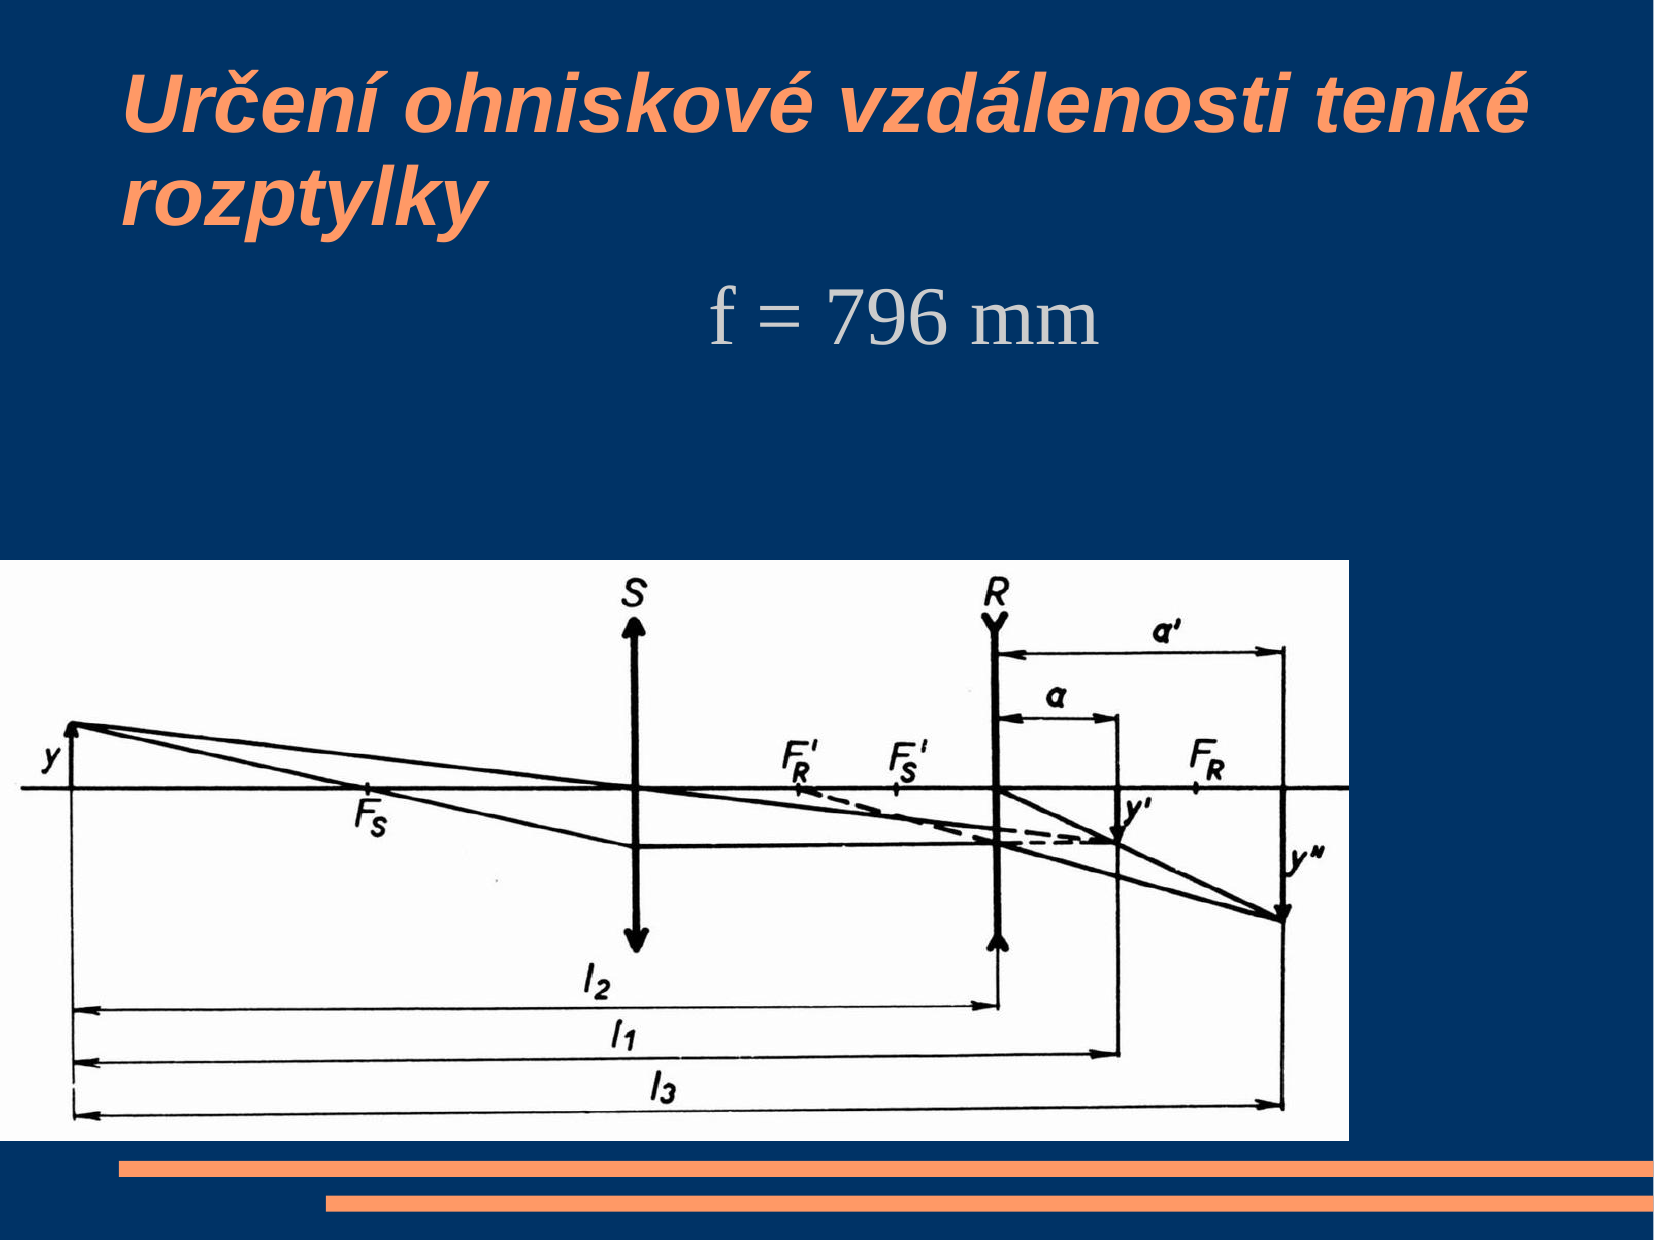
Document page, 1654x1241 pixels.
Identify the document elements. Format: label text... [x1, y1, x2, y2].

title Určení ohniskové vzdálenosti tenké rozptylky [121, 53, 1534, 247]
subtitle f = 796 mm [184, 0, 1625, 722]
picture [0, 560, 1349, 1141]
